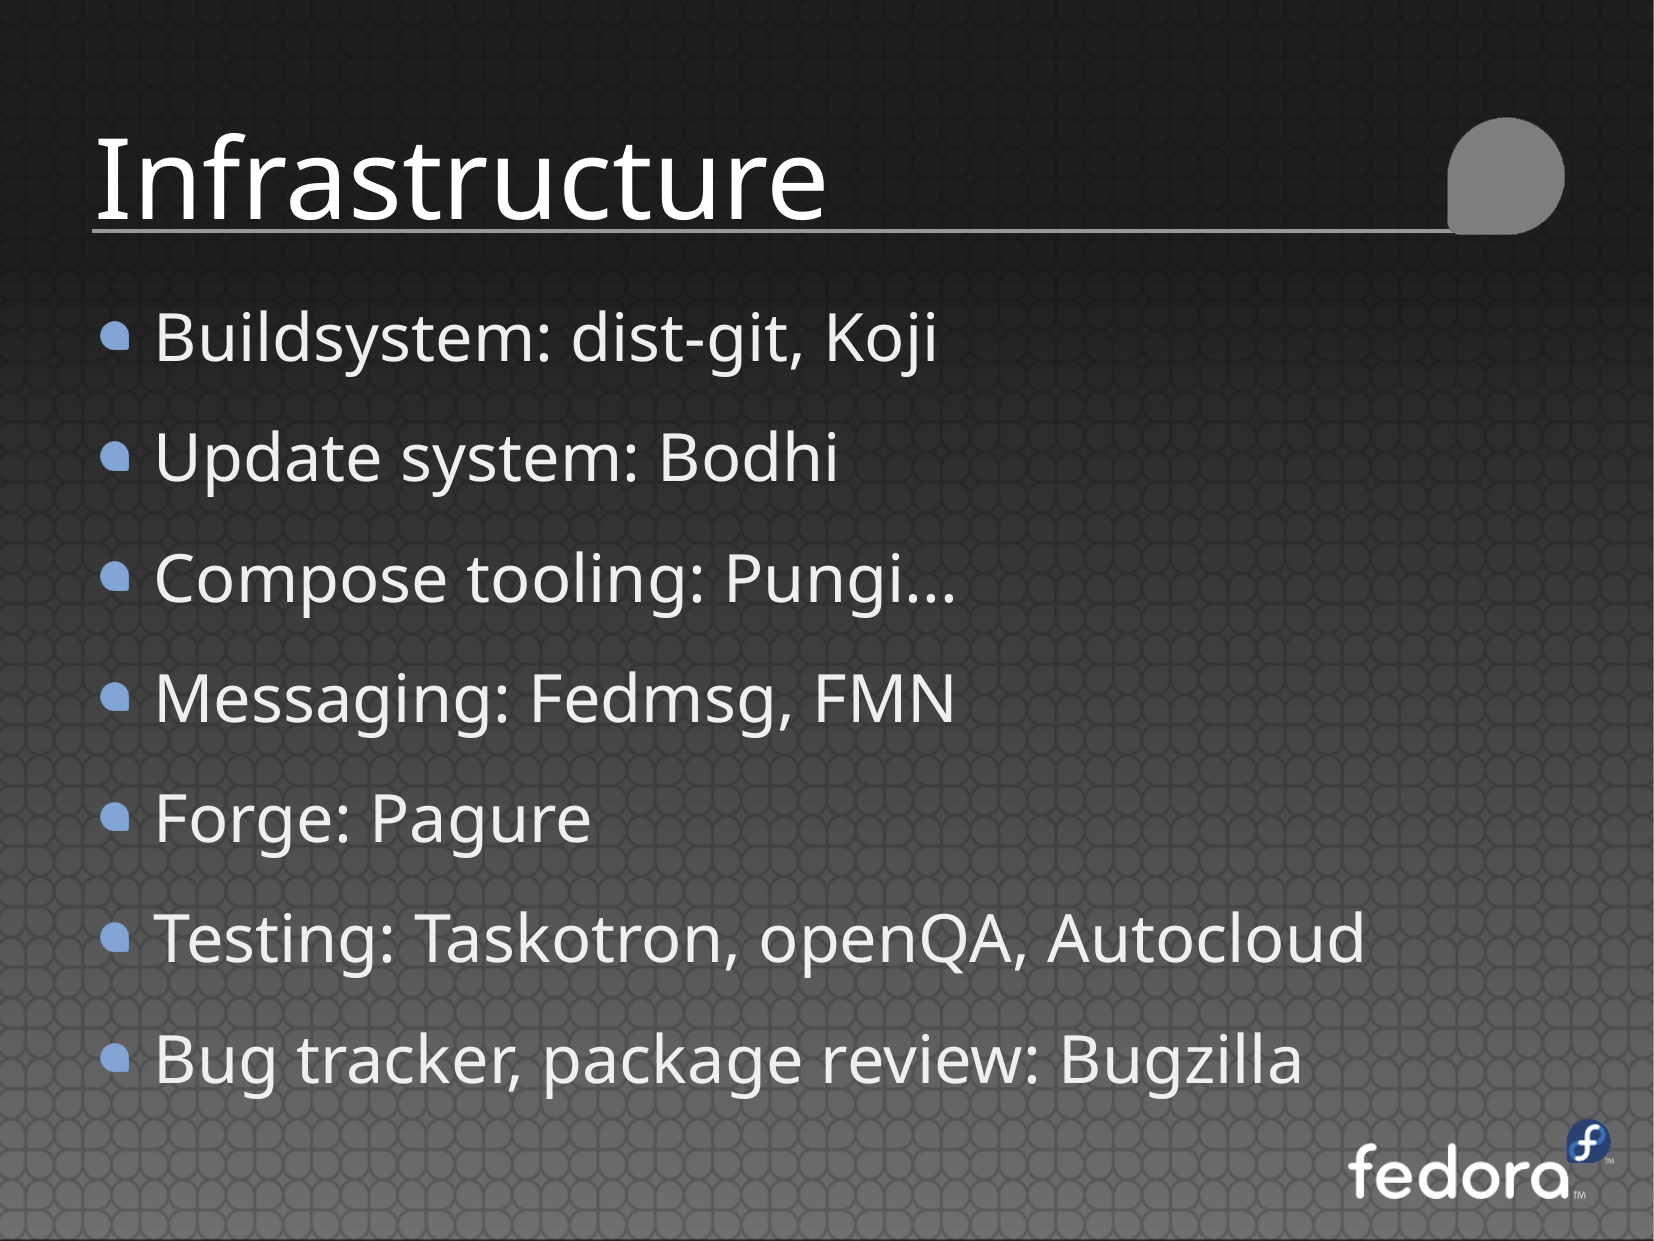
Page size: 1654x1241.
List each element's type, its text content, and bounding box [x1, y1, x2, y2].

list Buildsystem: dist-git, Koji Update system: Bodhi Compose tooling: Pungi... Messaging: Fedmsg, FMN Forge: Pagure Testing: Taskotron, openQA, Autocloud Bug tracker, package review: Bugzilla [82, 290, 1571, 1094]
title Infrastructure [94, 100, 1426, 251]
picture [0, 0, 1654, 1241]
